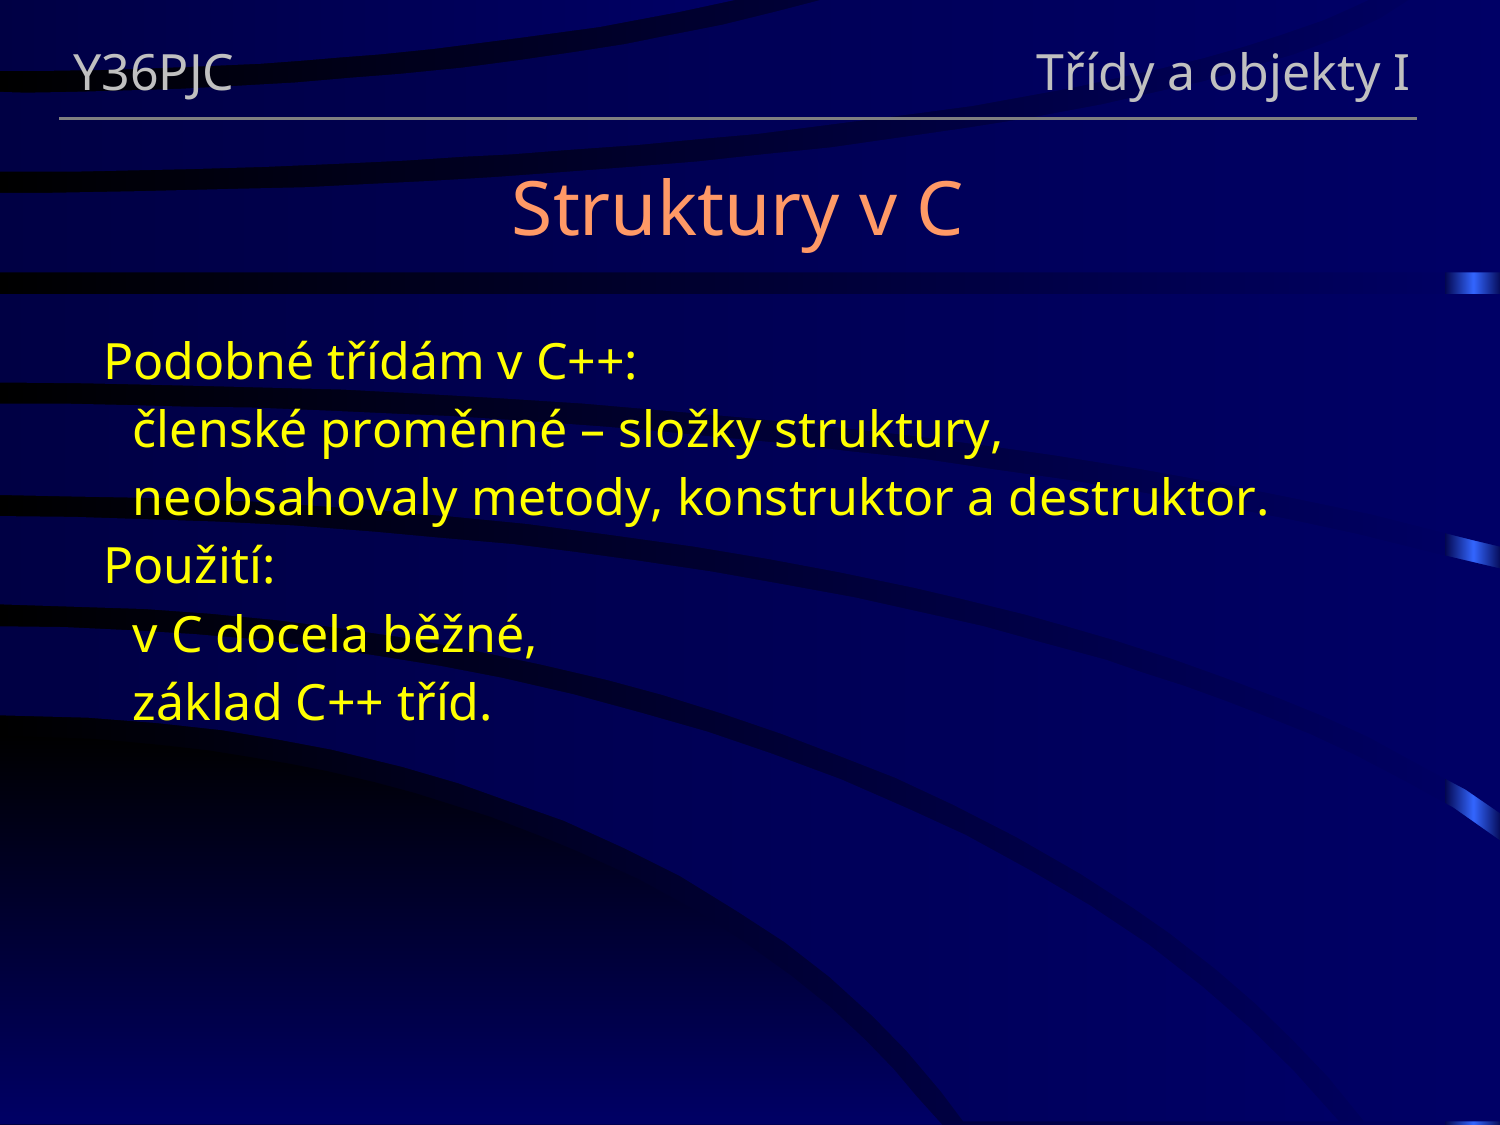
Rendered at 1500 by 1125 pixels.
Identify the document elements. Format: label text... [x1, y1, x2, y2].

text_box Struktury v C Podobné třídám v C++: členské proměnné – složky struktury, neobsahovaly metody, konstruktor a destruktor. Použití: v C docela běžné, základ C++ tříd. [59, 147, 1418, 793]
text_box Y36PJC [59, 29, 251, 105]
text_box Třídy a objekty I [1021, 29, 1418, 105]
